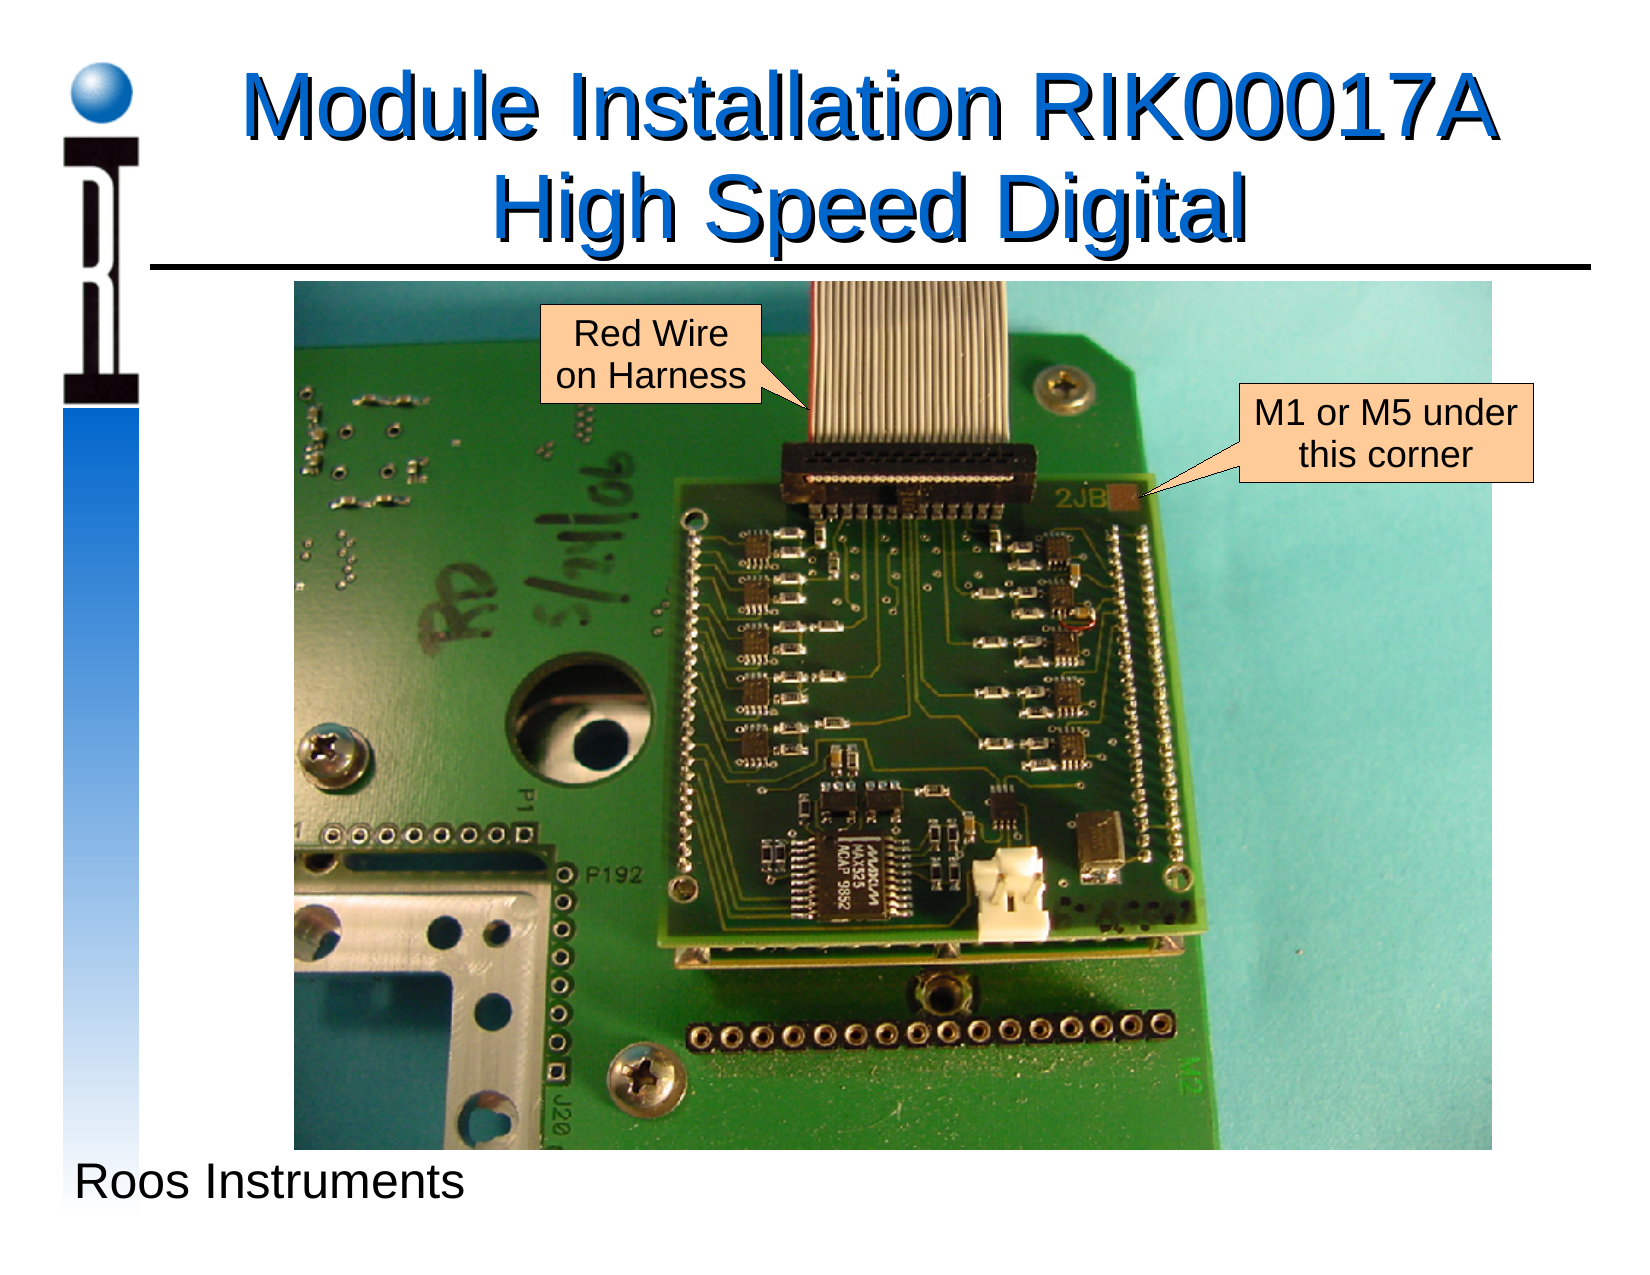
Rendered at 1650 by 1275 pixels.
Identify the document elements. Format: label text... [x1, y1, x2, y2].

text_box Red Wire on Harness [540, 304, 810, 410]
picture [294, 281, 1492, 1150]
text_box M1 or M5 under this corner [1138, 383, 1534, 498]
picture [59, 59, 144, 411]
title Module Installation RIK00017A High Speed Digital [147, 53, 1591, 259]
